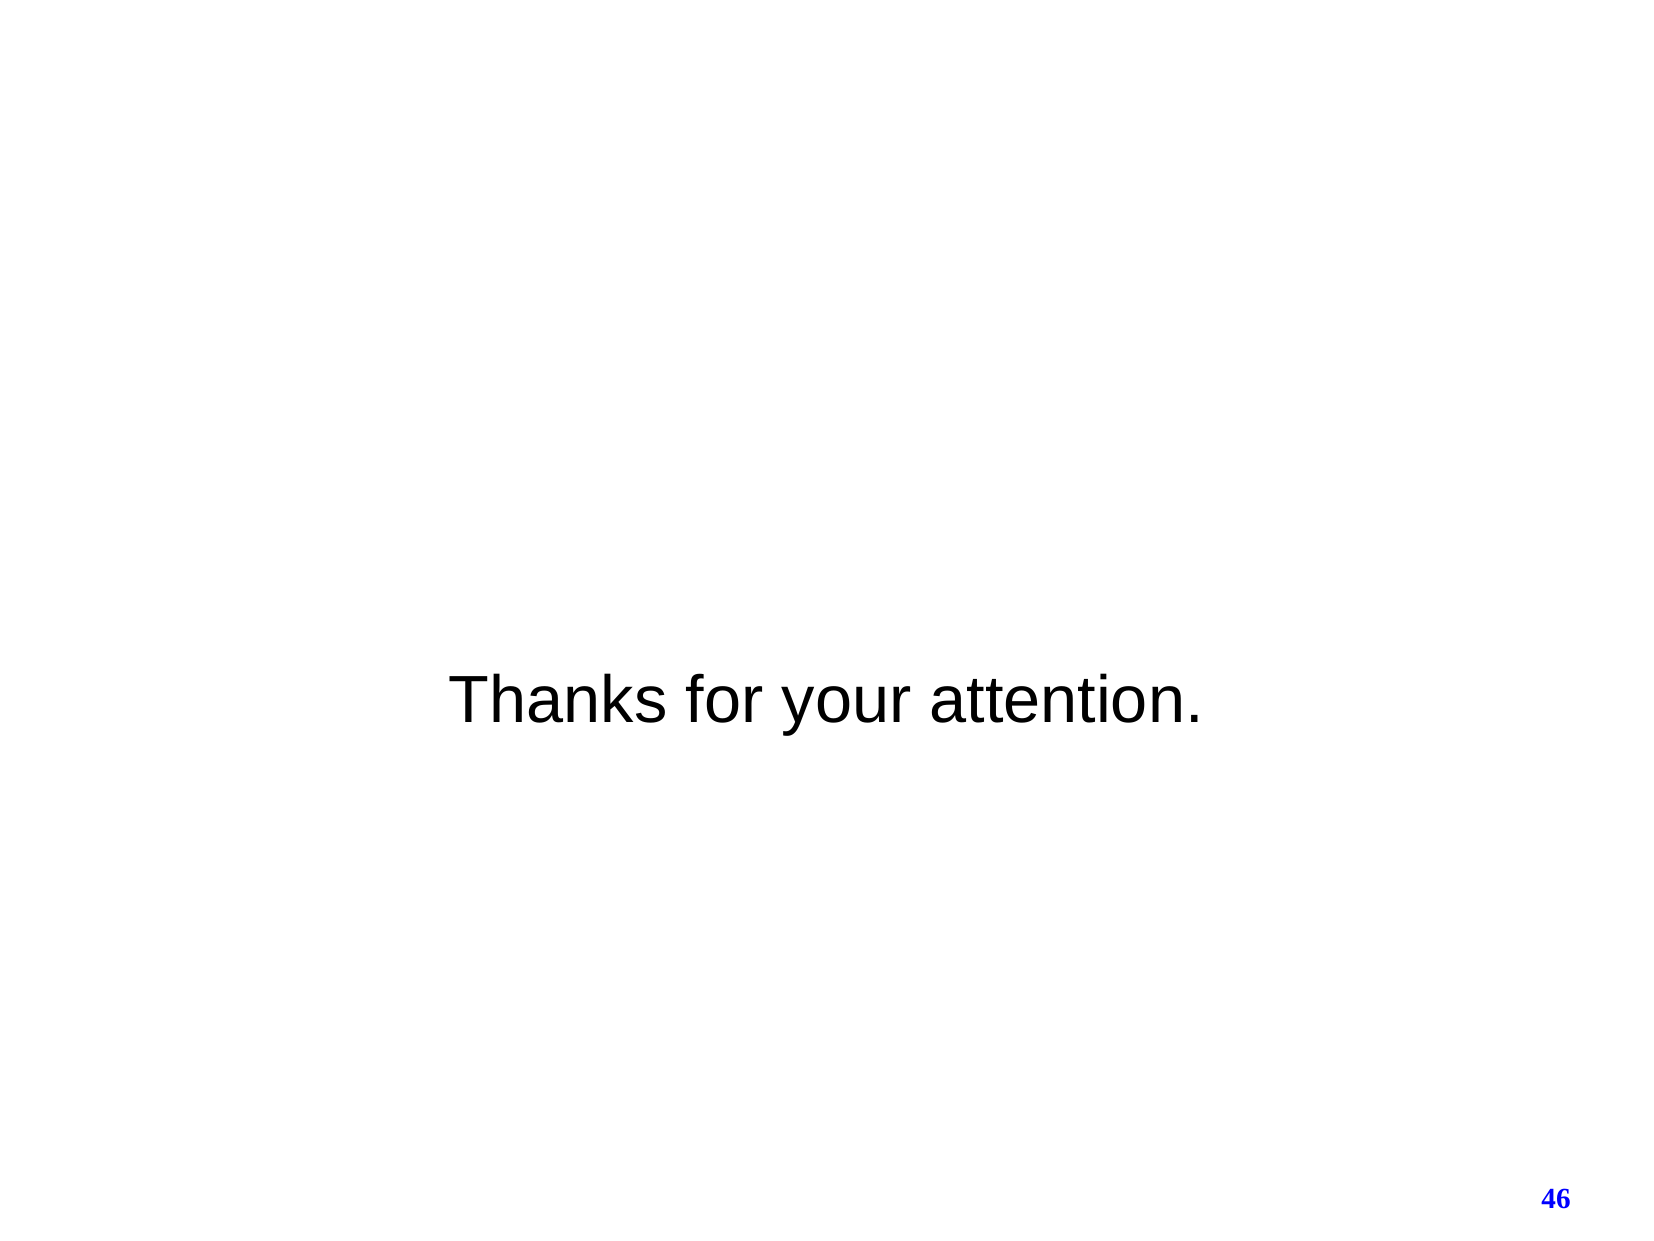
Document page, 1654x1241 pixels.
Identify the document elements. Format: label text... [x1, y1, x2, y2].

subtitle Thanks for your attention. [82, 290, 1571, 1109]
